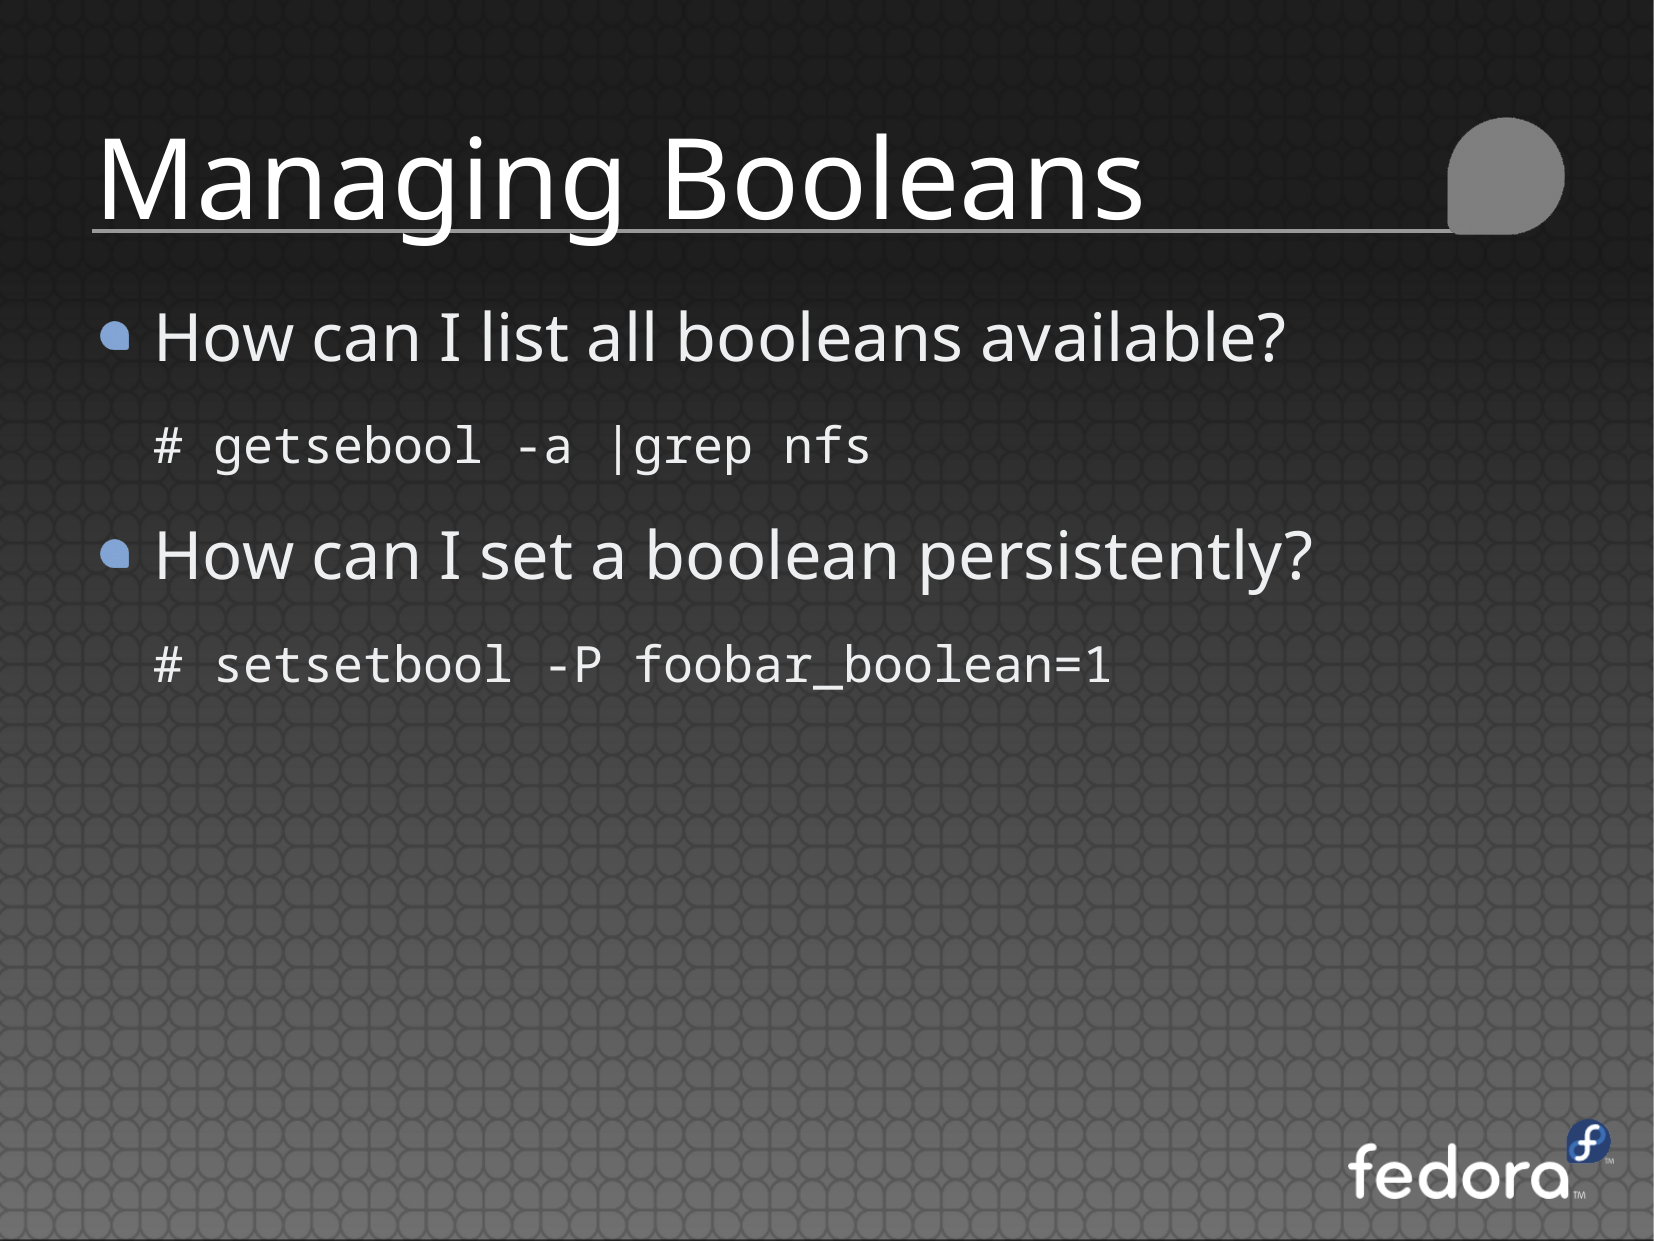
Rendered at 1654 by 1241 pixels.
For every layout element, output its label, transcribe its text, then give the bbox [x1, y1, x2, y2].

title Managing Booleans [94, 100, 1426, 251]
list How can I list all booleans available? # getsebool -a |grep nfs How can I set a boolean persistently? # setsetbool -P foobar_boolean=1 [82, 290, 1622, 1094]
picture [0, 0, 1654, 1241]
